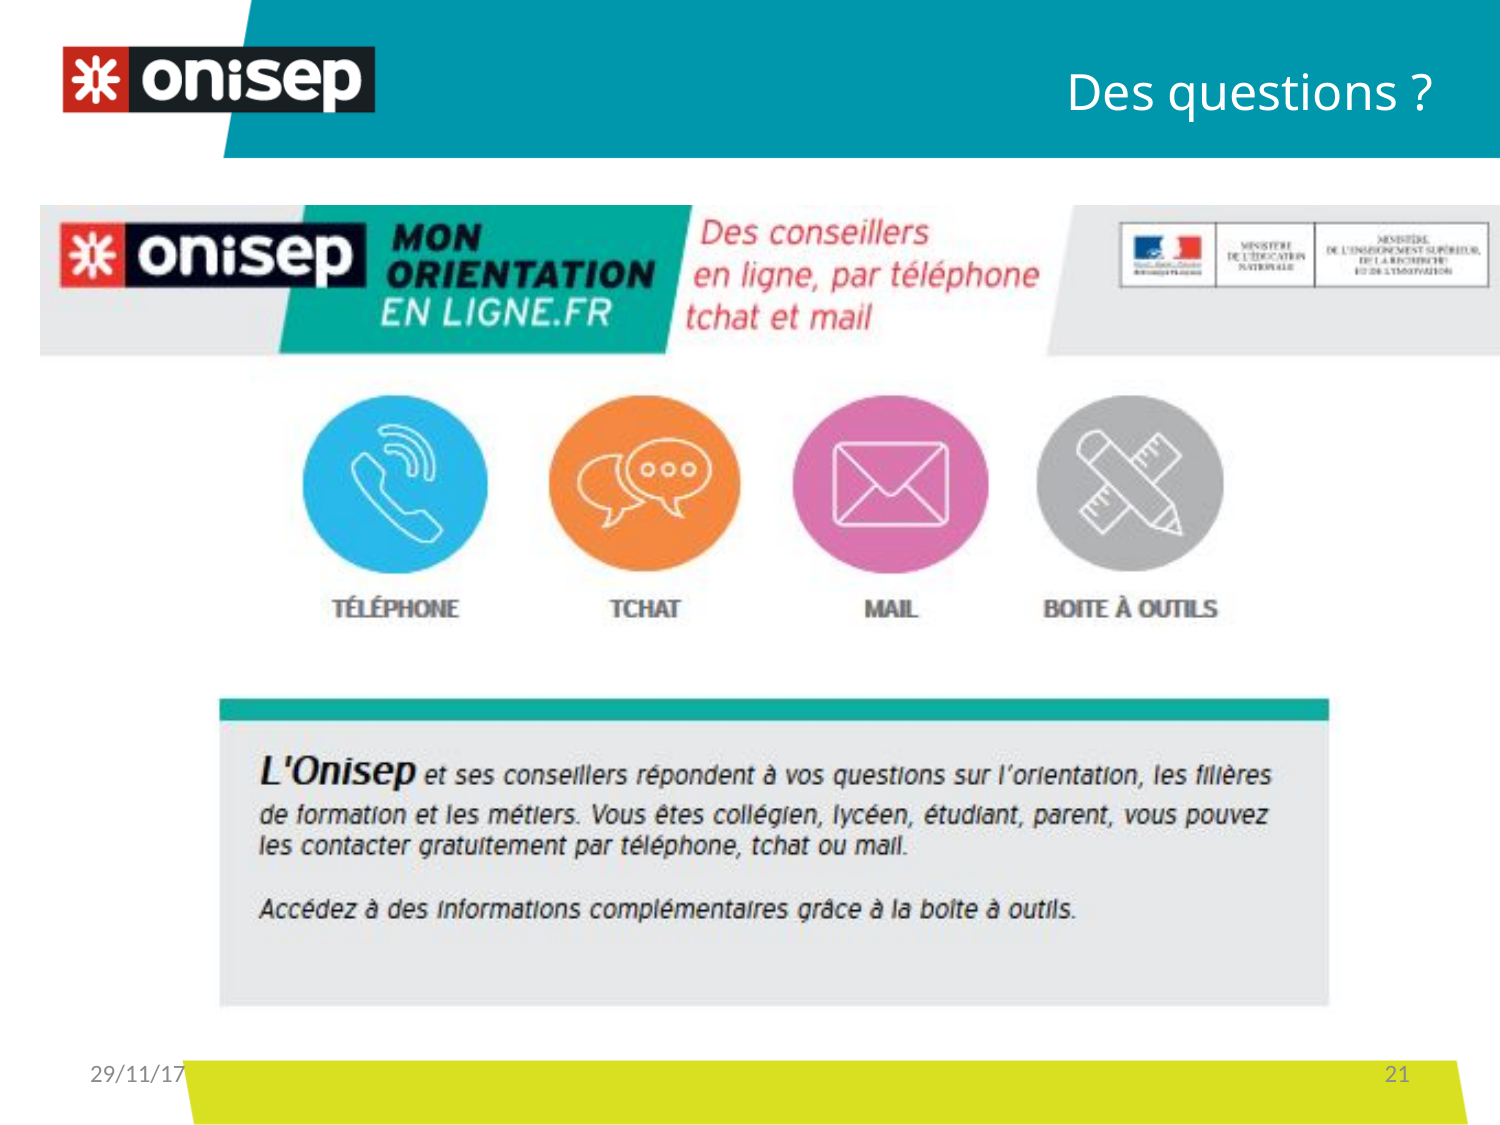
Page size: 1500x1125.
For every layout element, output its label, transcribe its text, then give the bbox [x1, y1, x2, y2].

picture [0, 0, 1500, 1125]
slide_number 29/11/17 [75, 1042, 425, 1103]
text_box Des questions ? [202, 50, 1461, 130]
slide_number <numéro> [1074, 1042, 1425, 1103]
